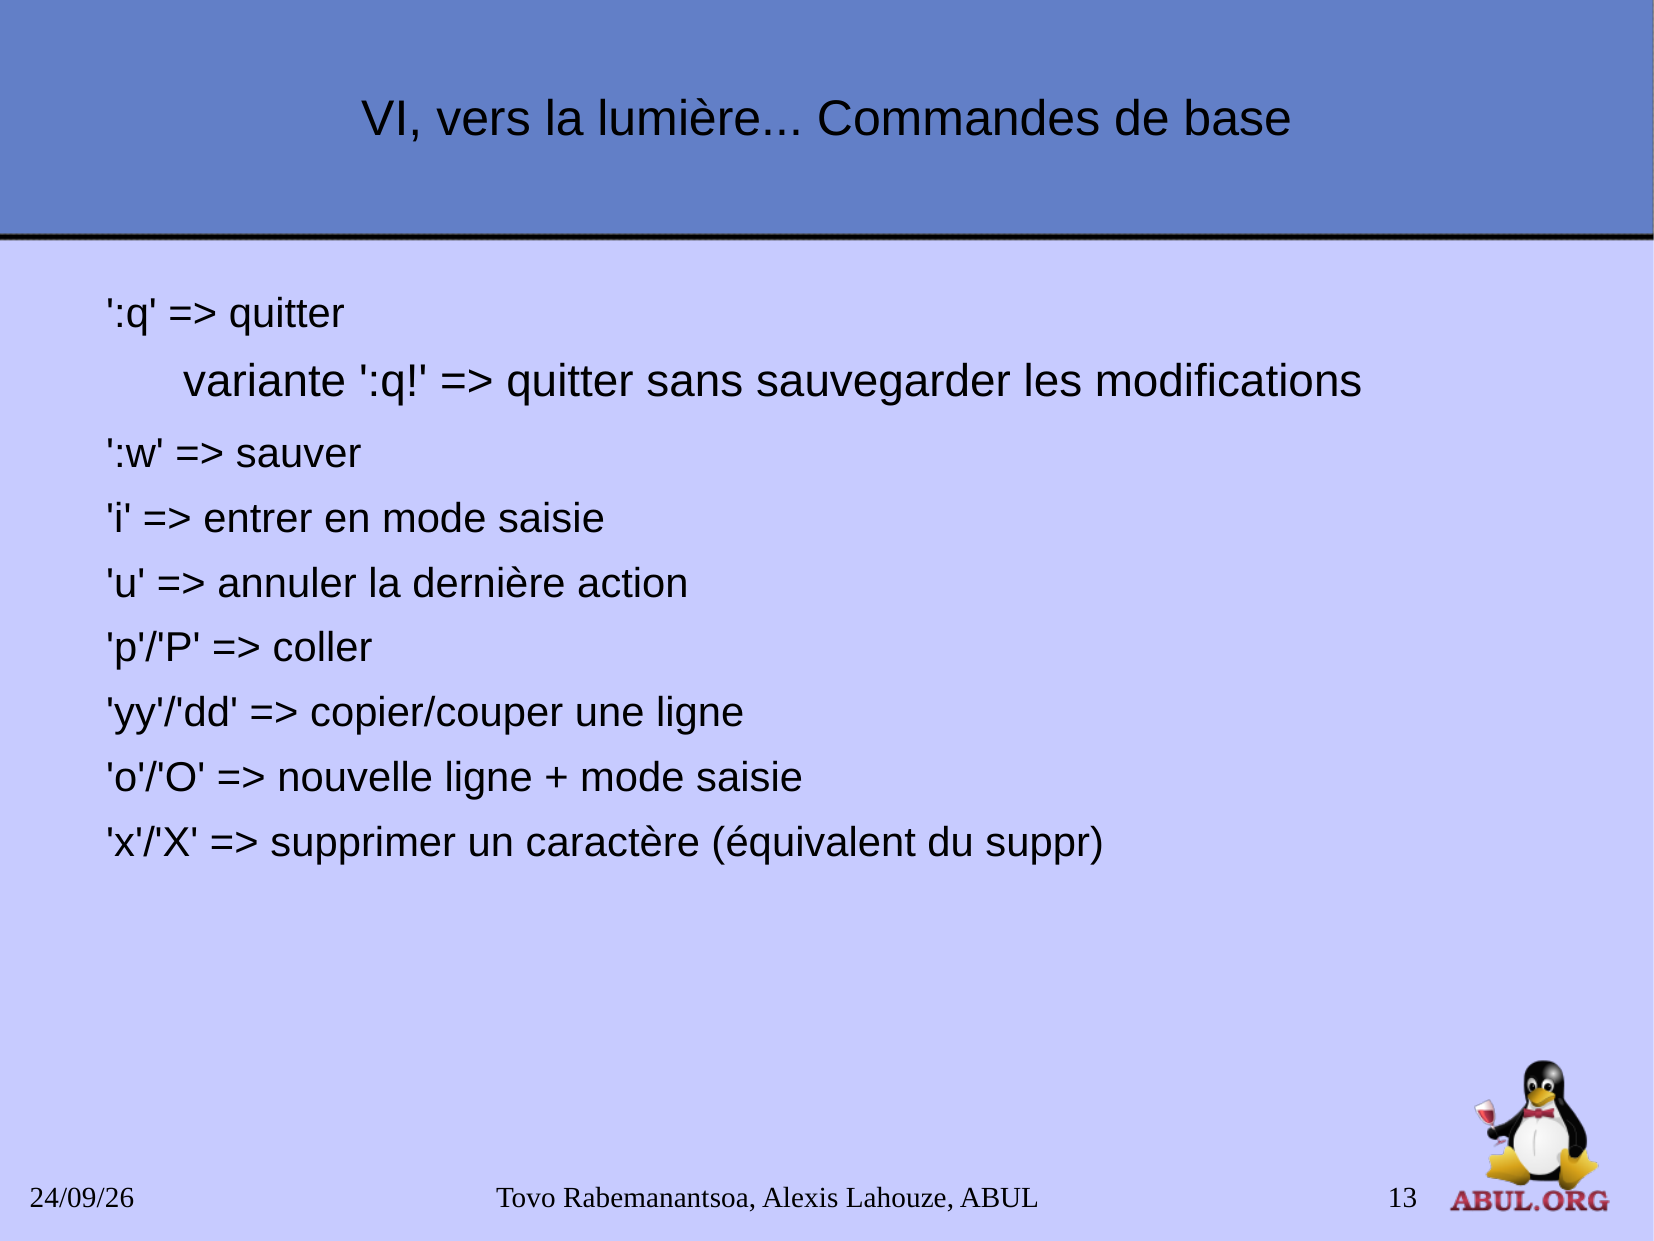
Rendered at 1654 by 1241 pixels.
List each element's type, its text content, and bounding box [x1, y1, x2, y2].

picture [0, 0, 1654, 1241]
list ':q' => quitter variante ':q!' => quitter sans sauvegarder les modifications ':w' => sauver 'i' => entrer en mode saisie 'u' => annuler la dernière action 'p'/'P' => coller 'yy'/'dd' => copier/couper une ligne 'o'/'O' => nouvelle ligne + mode saisie 'x'/'X' => supprimer un caractère (équivalent du suppr) [88, 290, 1565, 1019]
title VI, vers la lumière... Commandes de base [29, 36, 1625, 200]
